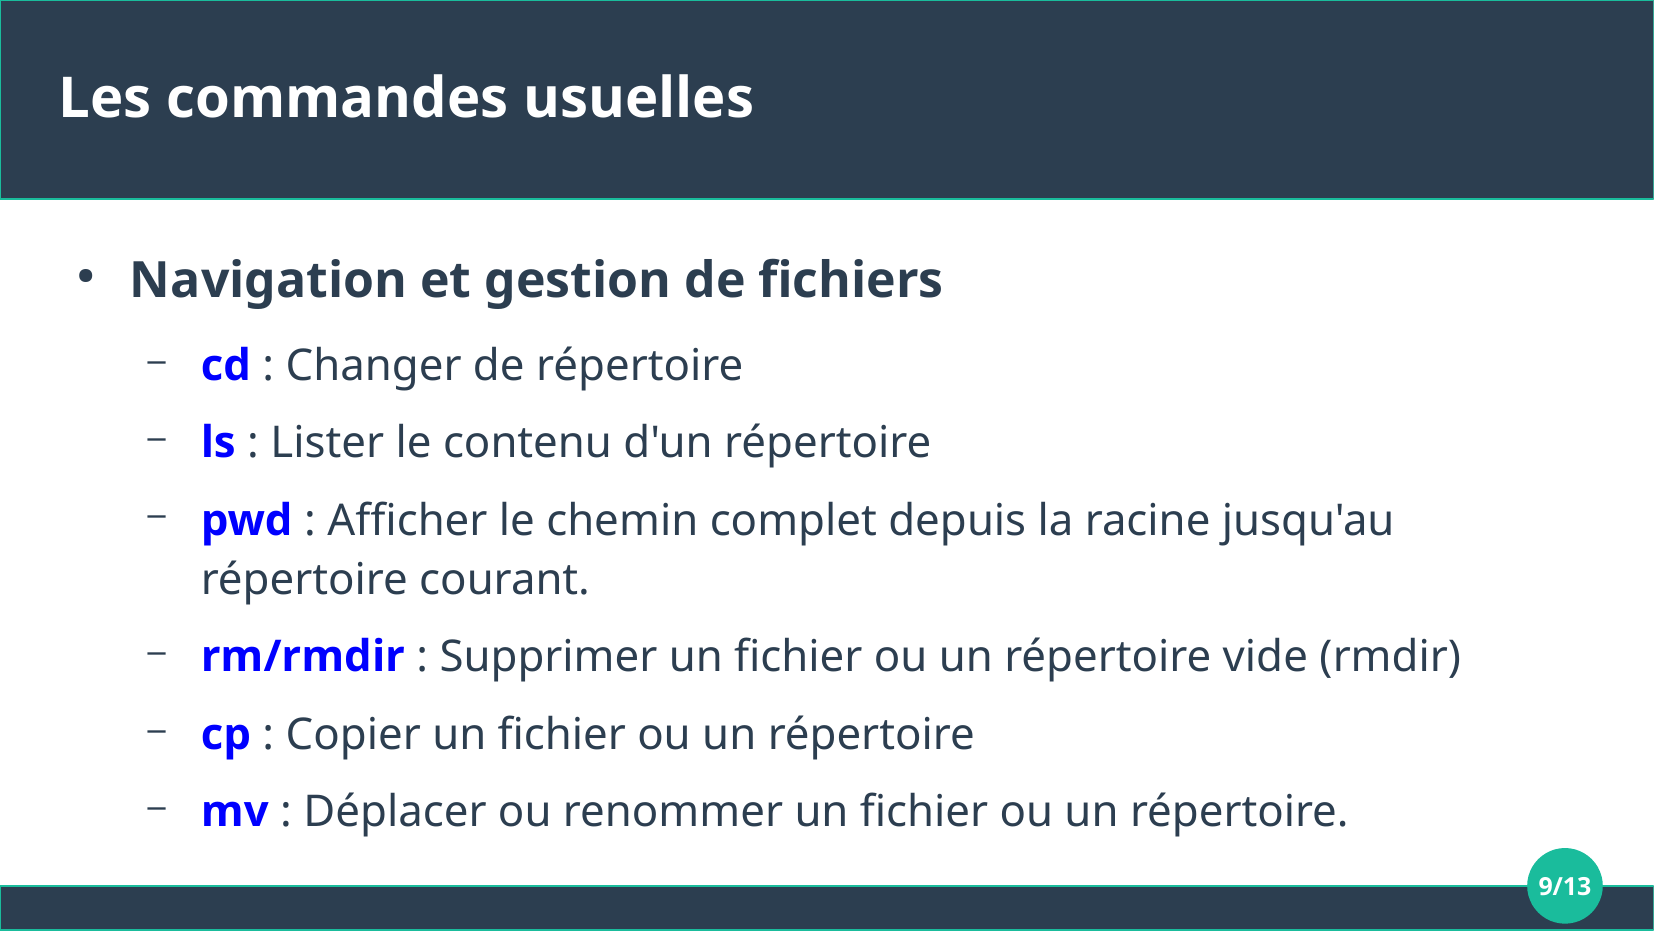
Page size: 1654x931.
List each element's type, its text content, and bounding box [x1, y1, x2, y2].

title Les commandes usuelles [59, 37, 1595, 155]
list Navigation et gestion de fichiers cd : Changer de répertoire ls : Lister le contenu d'un répertoire pwd : Afficher le chemin complet depuis la racine jusqu'au répertoire courant. rm/rmdir : Supprimer un fichier ou un répertoire vide (rmdir) cp : Copier un fichier ou un répertoire mv : Déplacer ou renommer un fichier ou un répertoire. [59, 243, 1595, 864]
